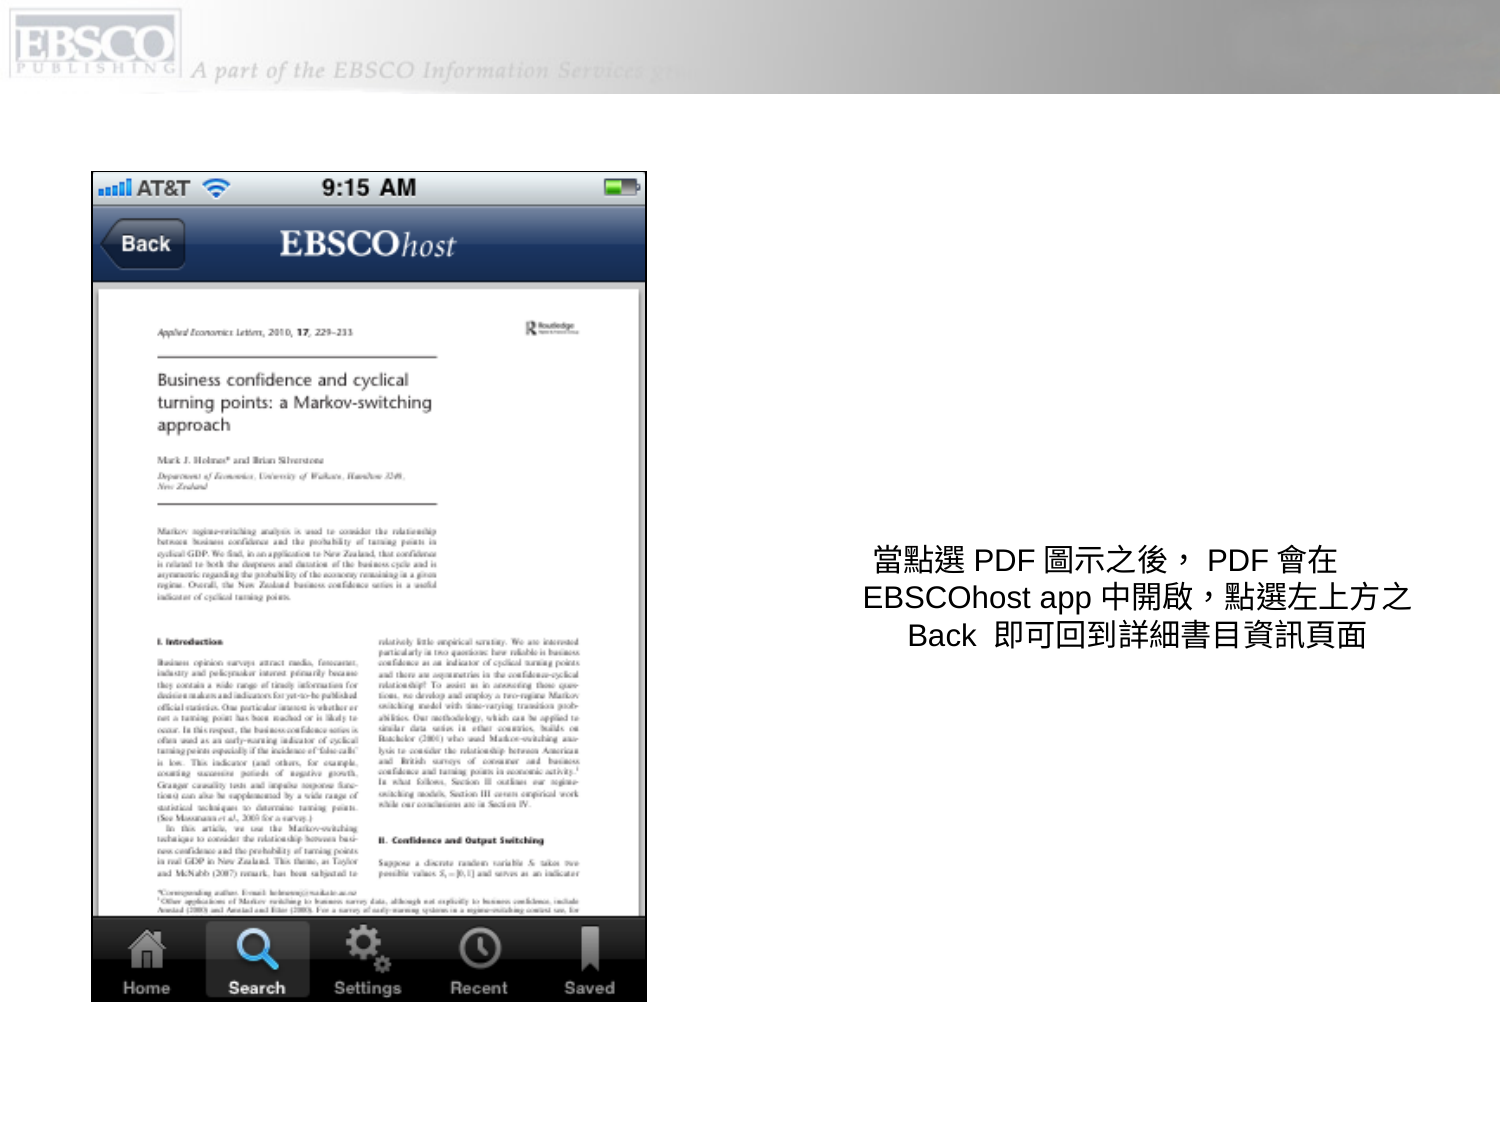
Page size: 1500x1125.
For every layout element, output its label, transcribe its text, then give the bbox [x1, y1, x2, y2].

picture [0, 0, 1500, 94]
picture [92, 172, 646, 1001]
text_box 當點選PDF圖示之後，PDF會在EBSCOhost app中開啟，點選左上方之 Back 即可回到詳細書目資訊頁面 [697, 532, 1428, 662]
